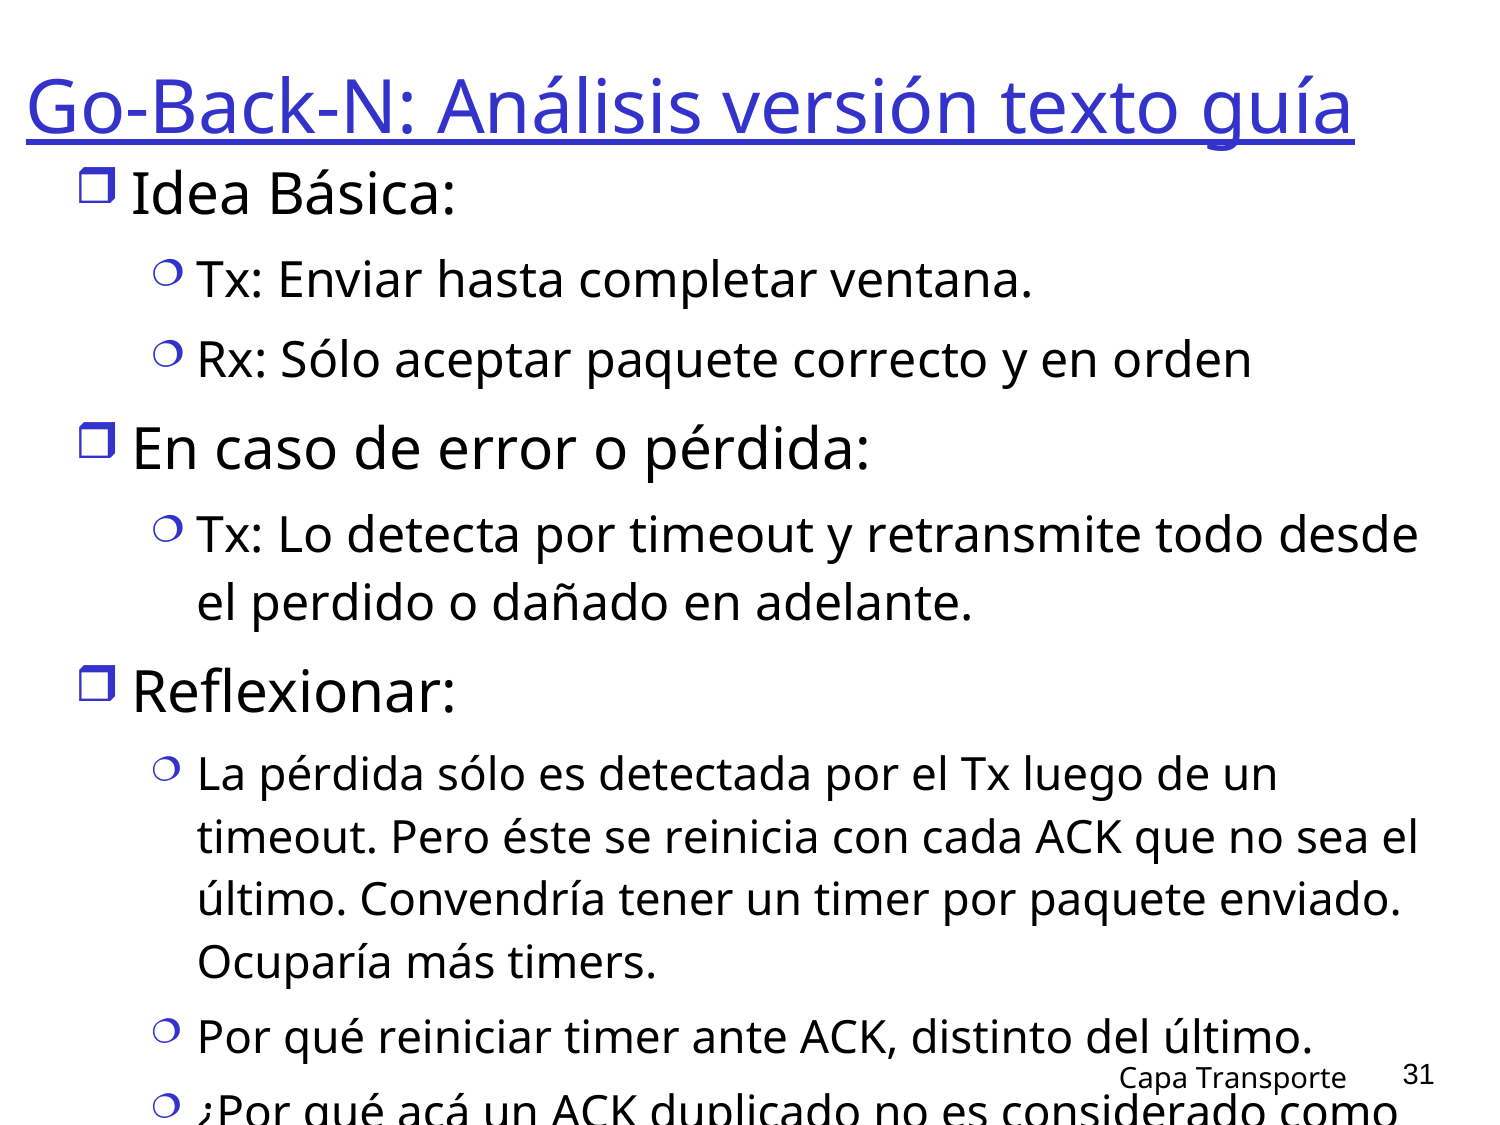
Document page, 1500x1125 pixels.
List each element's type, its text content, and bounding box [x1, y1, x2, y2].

list Idea Básica: Tx: Enviar hasta completar ventana. Rx: Sólo aceptar paquete correcto y en orden En caso de error o pérdida: Tx: Lo detecta por timeout y retransmite todo desde el perdido o dañado en adelante. Reflexionar: La pérdida sólo es detectada por el Tx luego de un timeout. Pero éste se reinicia con cada ACK que no sea el último. Convendría tener un timer por paquete enviado. Ocuparía más timers. Por qué reiniciar timer ante ACK, distinto del último. ¿Por qué acá un ACK duplicado no es considerado como paquete perdido? [75, 152, 1426, 1069]
title Go-Back-N: Análisis versión texto guía [25, 40, 1489, 168]
